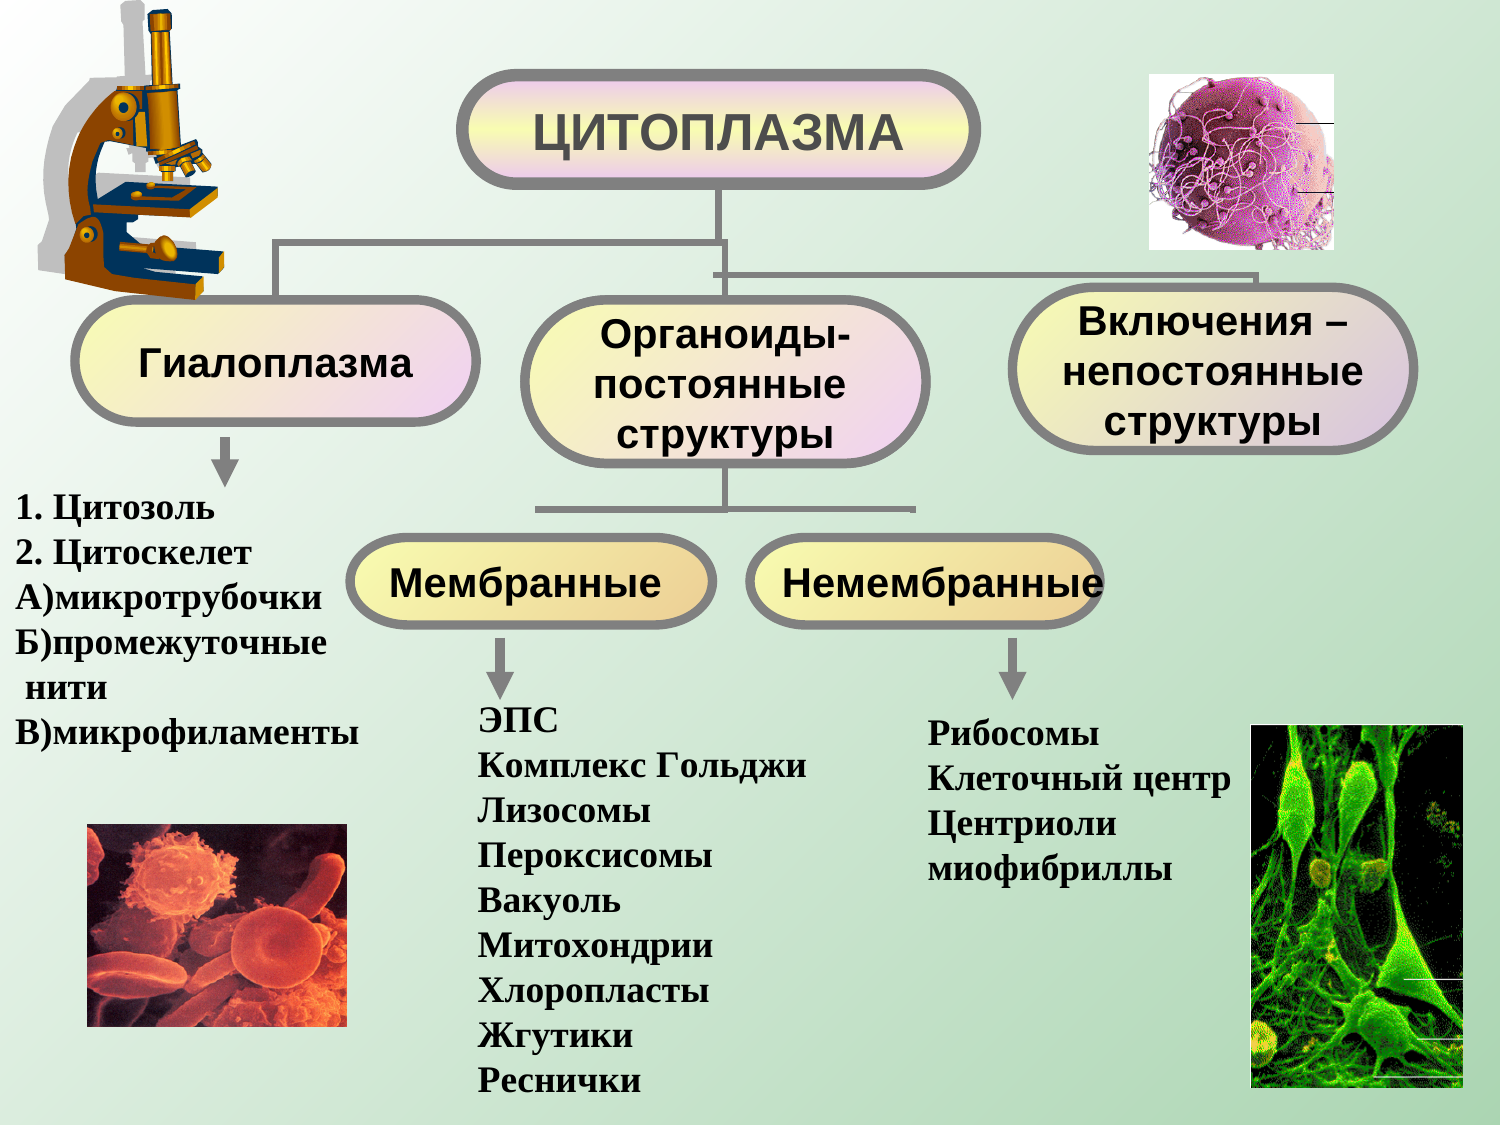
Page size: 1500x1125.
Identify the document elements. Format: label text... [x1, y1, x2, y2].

text_box Органоиды- постоянные структуры [524, 299, 927, 464]
text_box Включения – непостоянные структуры [1012, 287, 1414, 451]
text_box 1. Цитозоль 2. Цитоскелет А)микротрубочки Б)промежуточные нити В)микрофиламенты [0, 474, 375, 806]
text_box ЦИТОПЛАЗМА [462, 75, 975, 184]
picture [1250, 724, 1463, 1088]
text_box Гиалоплазма [74, 299, 477, 423]
text_box ЭПС Комплекс Гольджи Лизосомы Пероксисомы Вакуоль Митохондрии Хлоропласты Жгутики Реснички [462, 687, 823, 1125]
text_box Немембранные [749, 537, 1100, 625]
text_box Рибосомы Клеточный центр Центриоли миофибриллы [912, 700, 1247, 896]
picture [1149, 74, 1334, 250]
text_box Мембранные [375, 537, 713, 625]
picture [37, 0, 225, 300]
picture [87, 824, 347, 1027]
